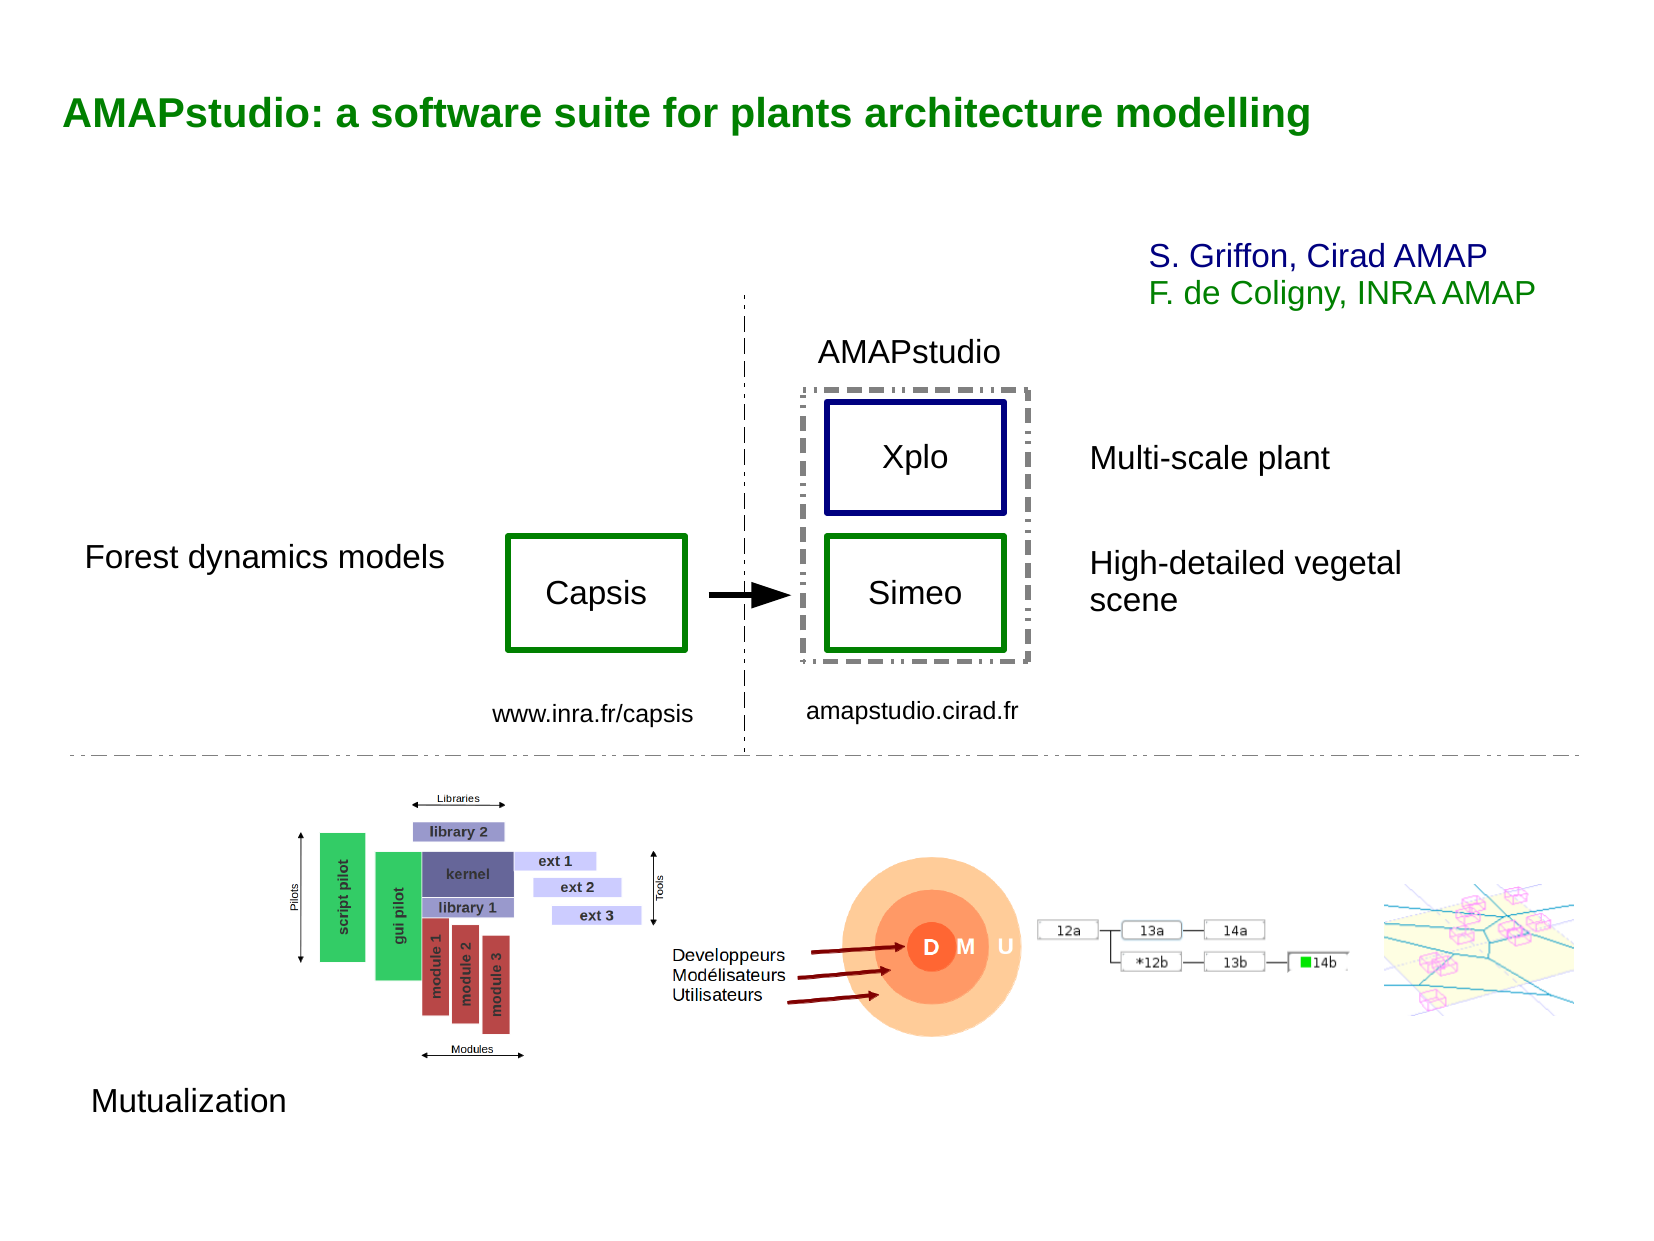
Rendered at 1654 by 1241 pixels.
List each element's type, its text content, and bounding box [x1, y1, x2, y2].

text_box Multi-scale plant [1074, 432, 1489, 485]
text_box Mutualization [70, 1074, 308, 1127]
text_box AMAPstudio [803, 326, 1028, 379]
text_box Capsis [507, 536, 686, 650]
text_box amapstudio.cirad.fr [791, 689, 1312, 733]
text_box Xplo [826, 401, 1004, 513]
picture [1030, 909, 1358, 978]
text_box Forest dynamics models [47, 531, 461, 584]
picture [283, 793, 1027, 1064]
text_box Simeo [826, 536, 1004, 650]
text_box S. Griffon, Cirad AMAP F. de Coligny, INRA AMAP [1133, 230, 1607, 319]
text_box www.inra.fr/capsis [410, 692, 709, 745]
picture [1384, 882, 1574, 1016]
text_box High-detailed vegetal scene [1074, 537, 1489, 627]
text_box AMAPstudio: a software suite for plants architecture modelling [47, 82, 1548, 144]
